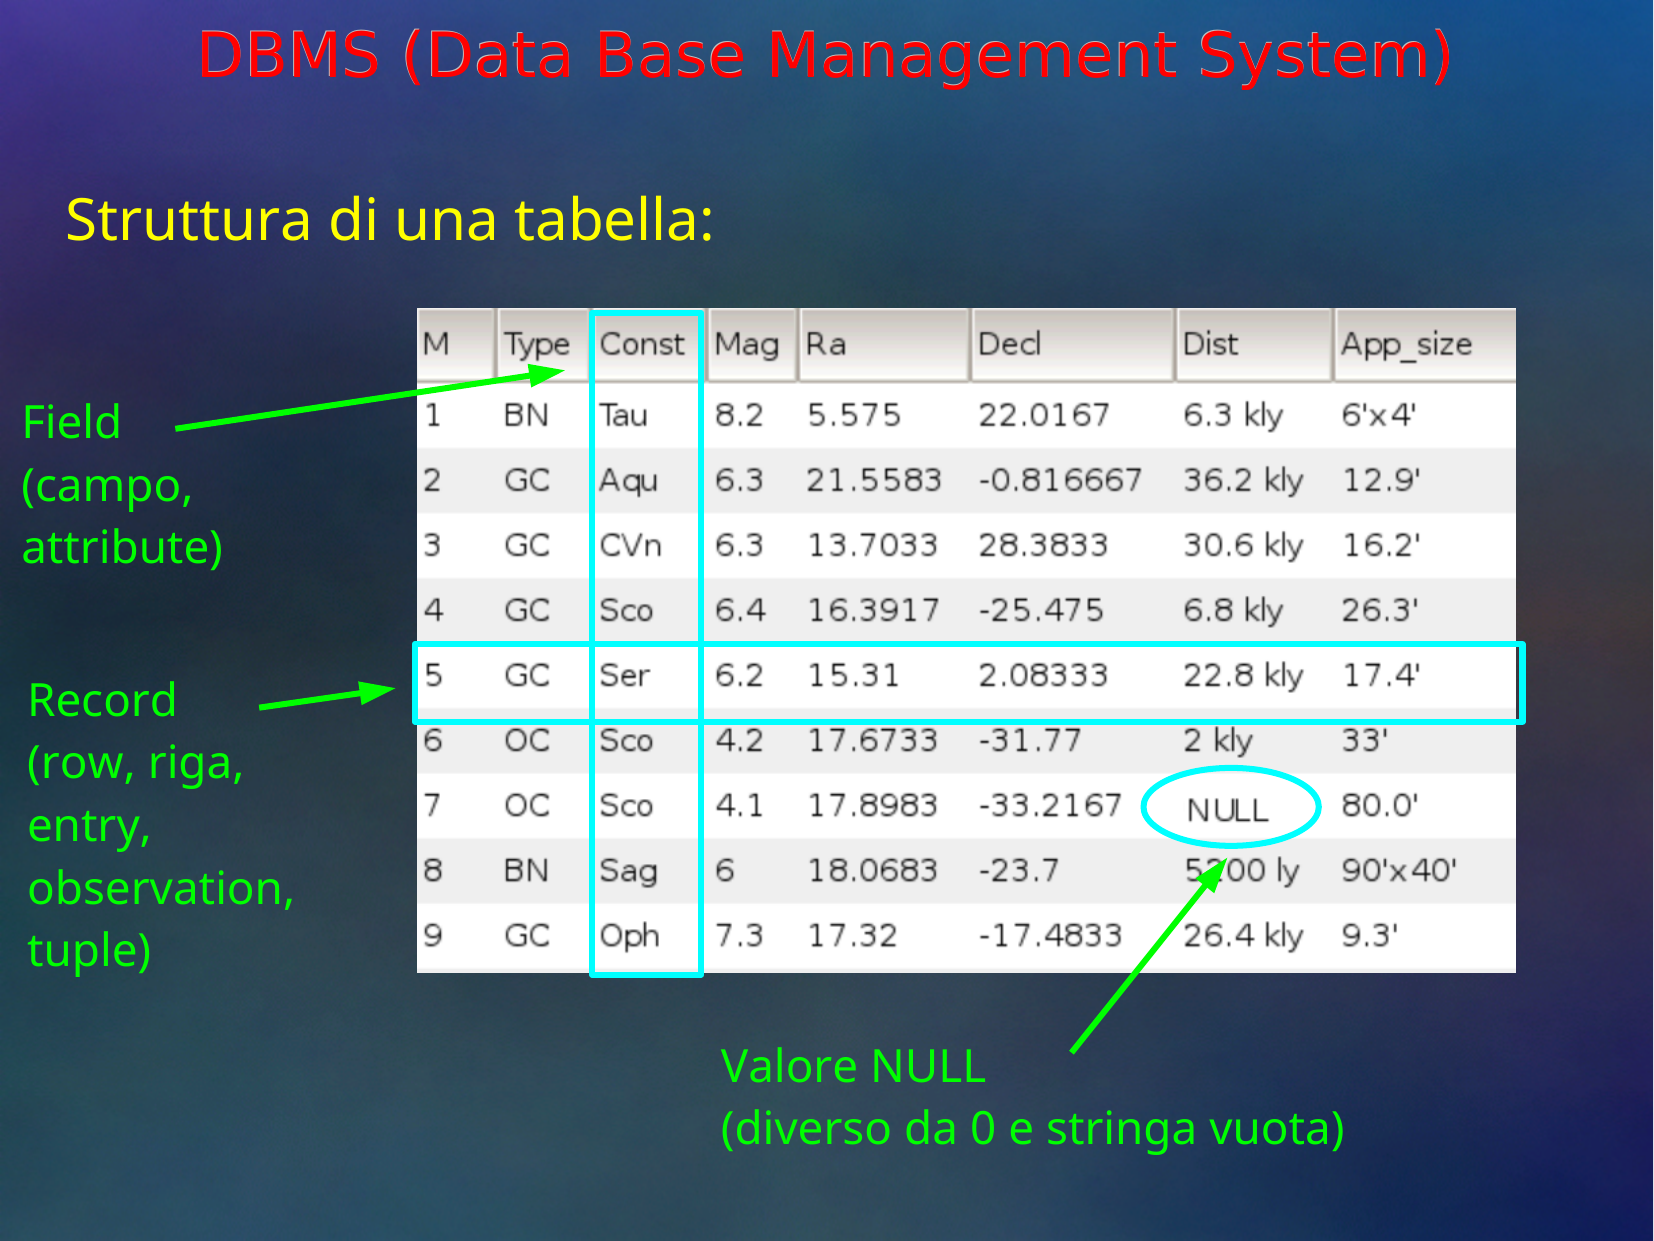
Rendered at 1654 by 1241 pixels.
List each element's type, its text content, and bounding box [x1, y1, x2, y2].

text_box Valore NULL (diverso da 0 e stringa vuota) [720, 1033, 1617, 1170]
picture [0, 0, 1654, 1241]
text_box Struttura di una tabella: [30, 177, 858, 254]
text_box Field (campo, attribute) [21, 389, 332, 624]
text_box Record (row, riga, entry, observation, tuple) [27, 667, 318, 1111]
